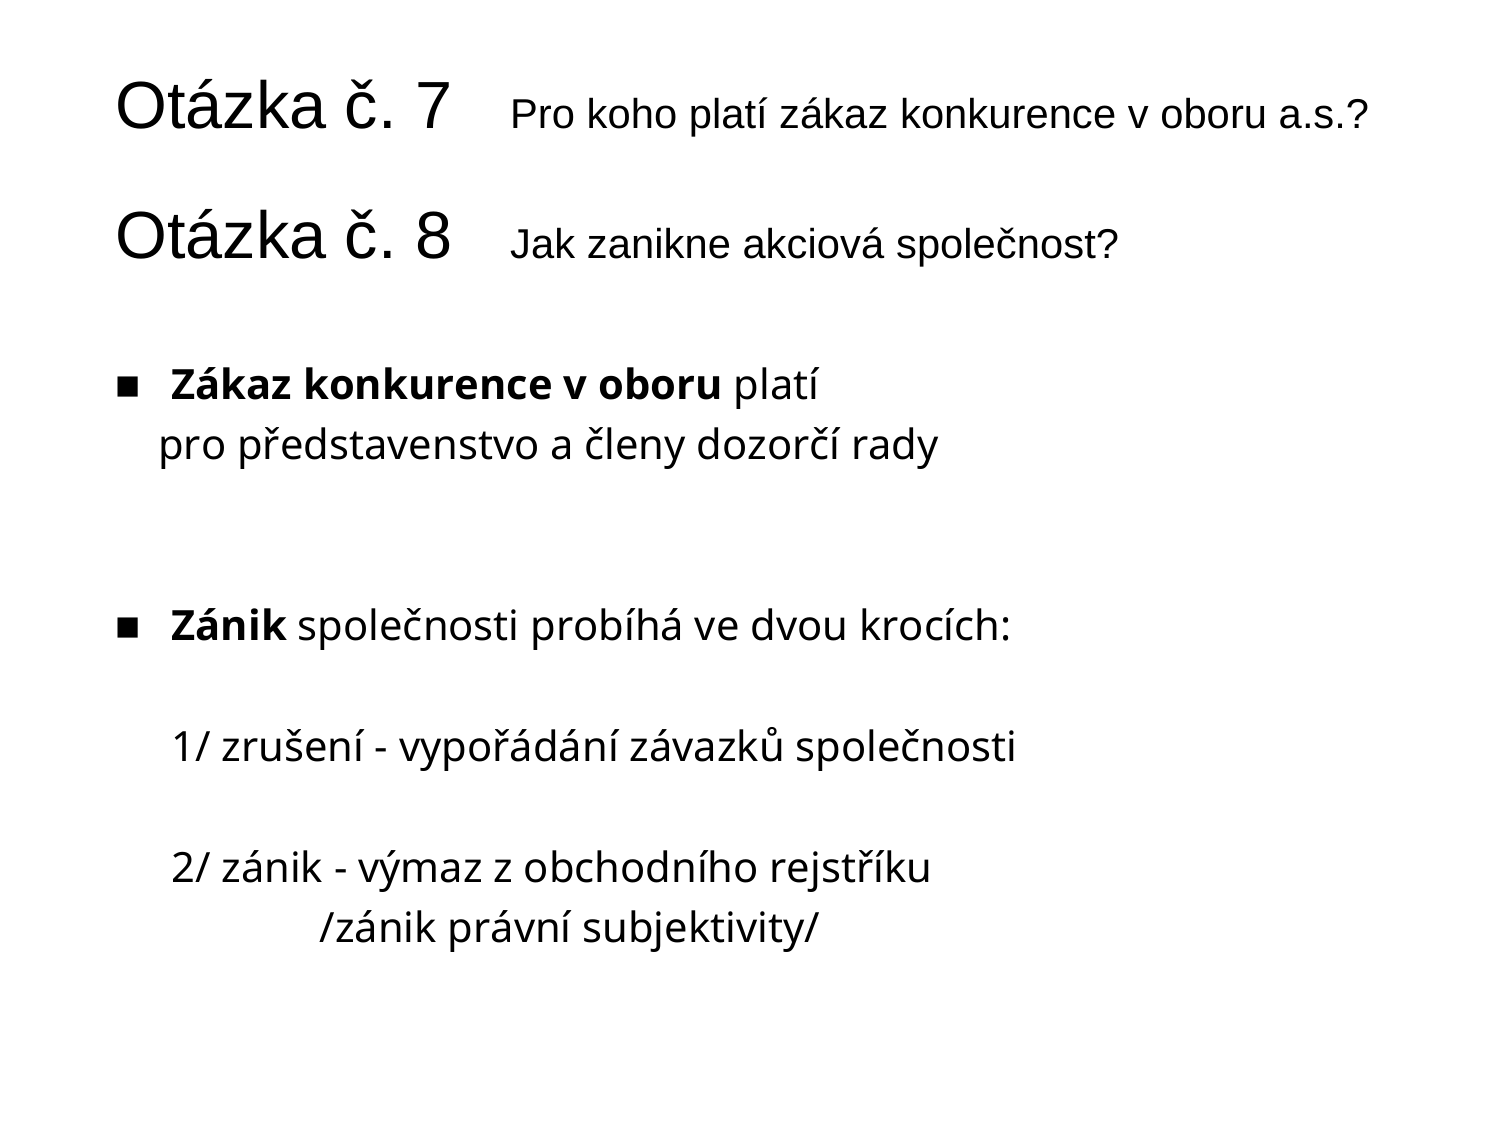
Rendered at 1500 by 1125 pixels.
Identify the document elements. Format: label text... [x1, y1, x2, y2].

title Otázka č. 7 Pro koho platí zákaz konkurence v oboru a.s.? Otázka č. 8 Jak zanikne akciová společnost? [100, 53, 1425, 279]
list ■ Zákaz konkurence v oboru platí pro představenstvo a členy dozorčí rady ■ Zánik společnosti probíhá ve dvou krocích: 1/ zrušení - vypořádání závazků společnosti 2/ zánik - výmaz z obchodního rejstříku /zánik právní subjektivity/ [100, 349, 1425, 1009]
